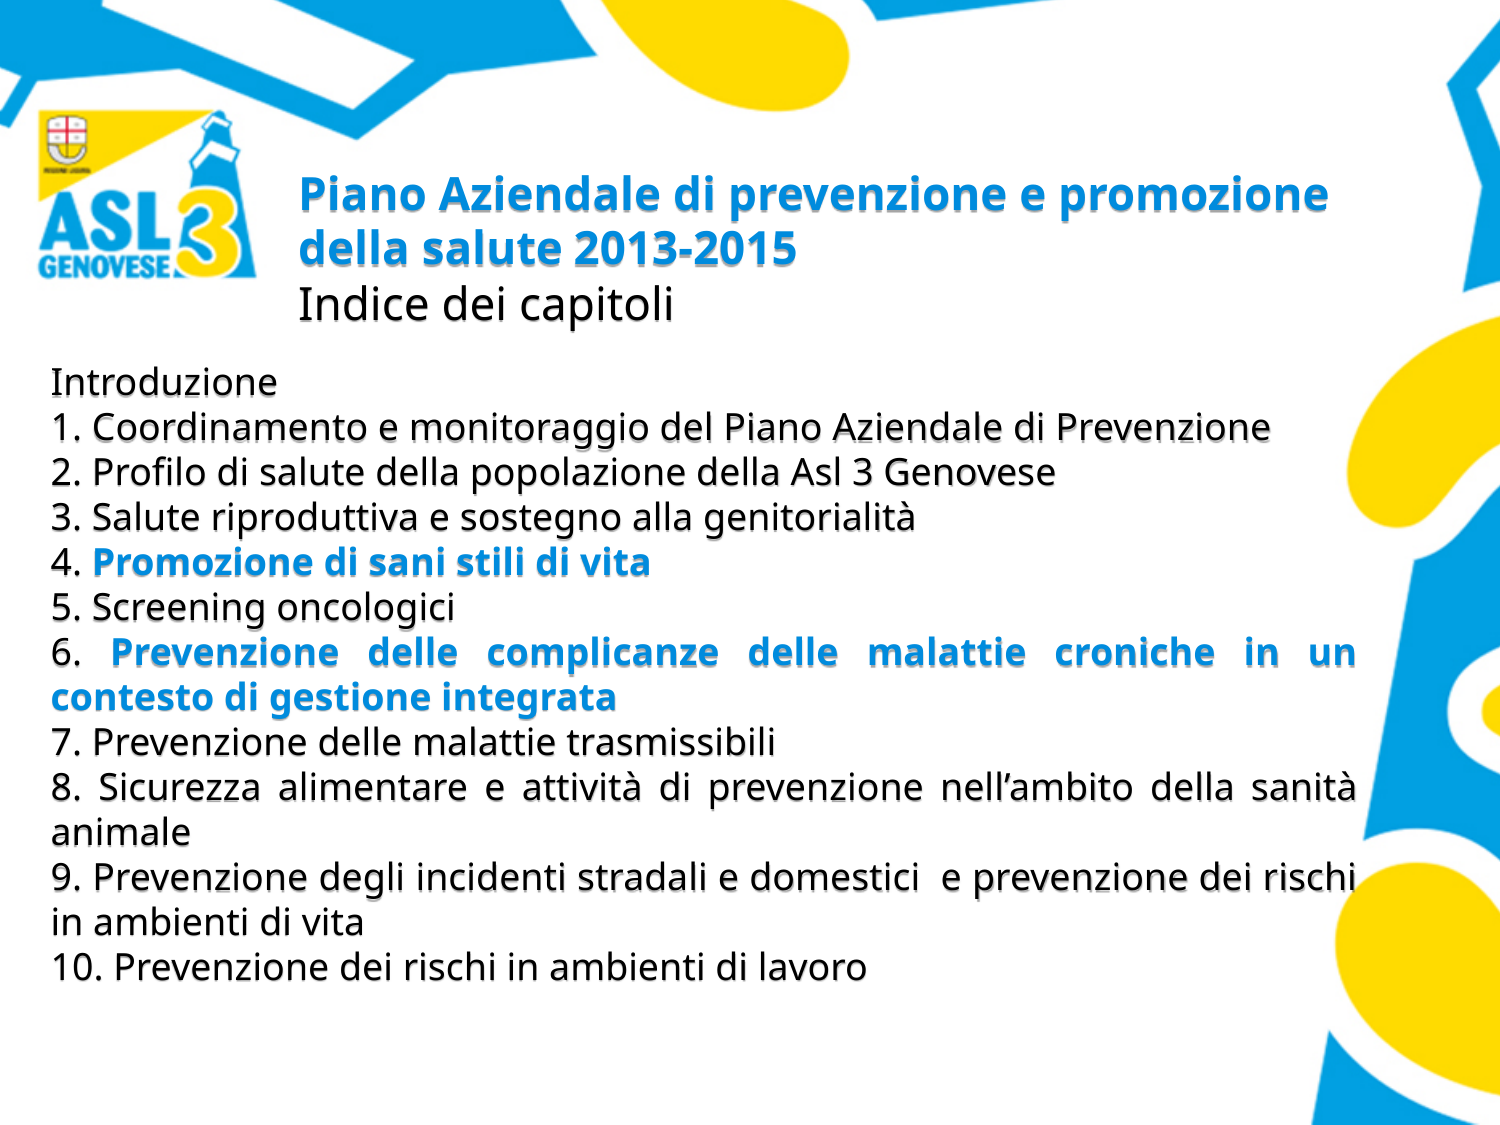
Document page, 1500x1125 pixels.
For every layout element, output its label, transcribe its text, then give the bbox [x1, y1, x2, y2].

list Introduzione 1. Coordinamento e monitoraggio del Piano Aziendale di Prevenzione 2. Profilo di salute della popolazione della Asl 3 Genovese 3. Salute riproduttiva e sostegno alla genitorialità 4. Promozione di sani stili di vita 5. Screening oncologici 6. Prevenzione delle complicanze delle malattie croniche in un contesto di gestione integrata 7. Prevenzione delle malattie trasmissibili 8. Sicurezza alimentare e attività di prevenzione nell’ambito della sanità animale 9. Prevenzione degli incidenti stradali e domestici e prevenzione dei rischi in ambienti di vita 10. Prevenzione dei rischi in ambienti di lavoro [35, 350, 1374, 1125]
title Piano Aziendale di prevenzione e promozione della salute 2013-2015 Indice dei capitoli [283, 156, 1346, 327]
